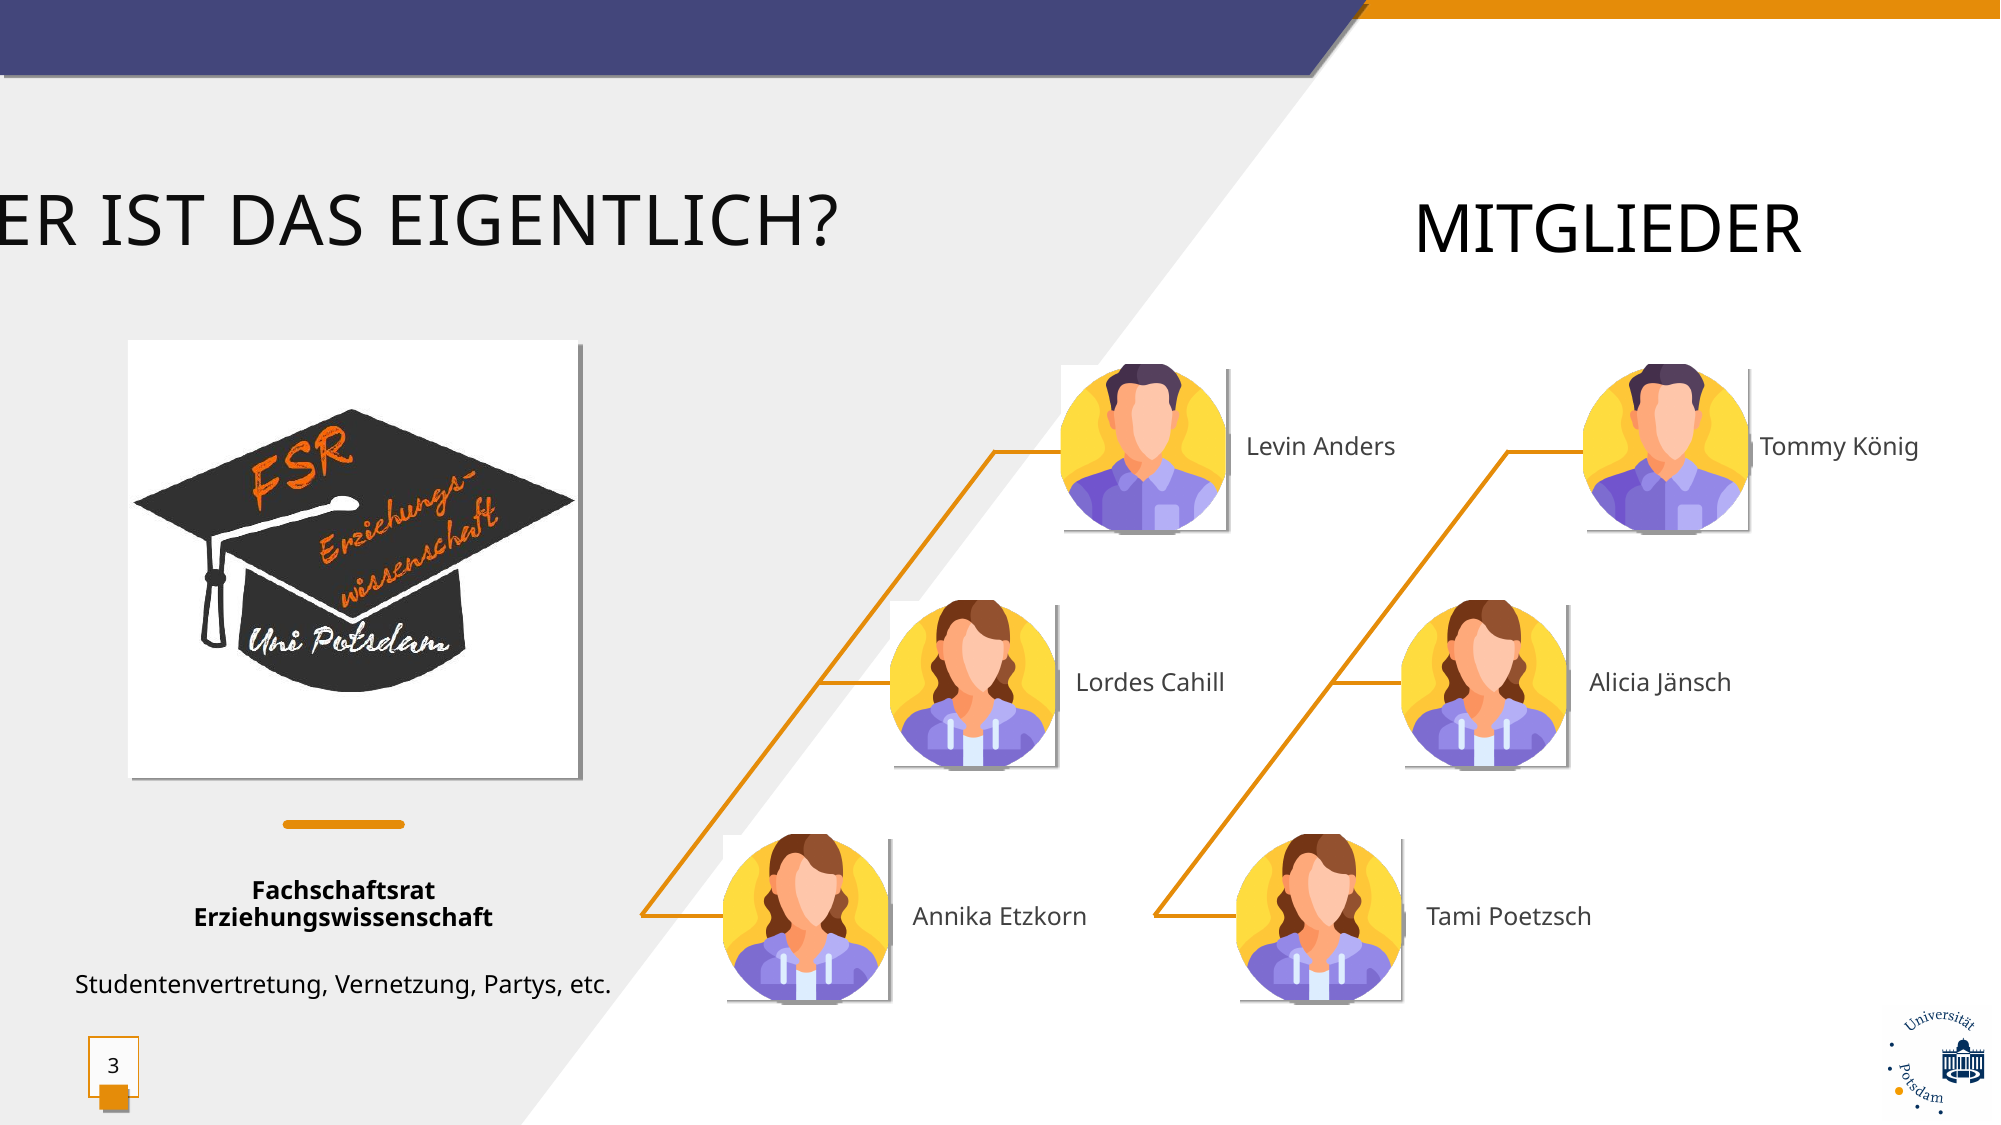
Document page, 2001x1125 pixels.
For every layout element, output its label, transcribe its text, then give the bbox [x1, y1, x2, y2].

list Tommy König [1759, 433, 1975, 461]
text_box MITGLIEDER [1366, 177, 1851, 274]
list Annika Etzkorn [912, 903, 1154, 932]
picture [1882, 1005, 1992, 1121]
text_box [99, 1084, 128, 1110]
list Levin Anders [1246, 433, 1462, 461]
list Tami Poetzsch [1426, 903, 1642, 932]
picture [723, 834, 889, 1000]
picture [127, 334, 578, 785]
list Lordes Cahill [1075, 669, 1291, 698]
picture [1236, 834, 1402, 1000]
list Alicia Jänsch [1589, 669, 1805, 698]
picture [1583, 364, 1749, 530]
title Wer ist das Eigentlich? [0, 167, 887, 284]
list Fachschaftsrat Erziehungswissenschaft [88, 870, 599, 941]
list Studentenvertretung, Vernetzung, Partys, etc. [60, 964, 628, 1027]
picture [1060, 364, 1226, 530]
text_box 6 [88, 1037, 139, 1098]
picture [1401, 600, 1567, 766]
picture [890, 600, 1056, 766]
